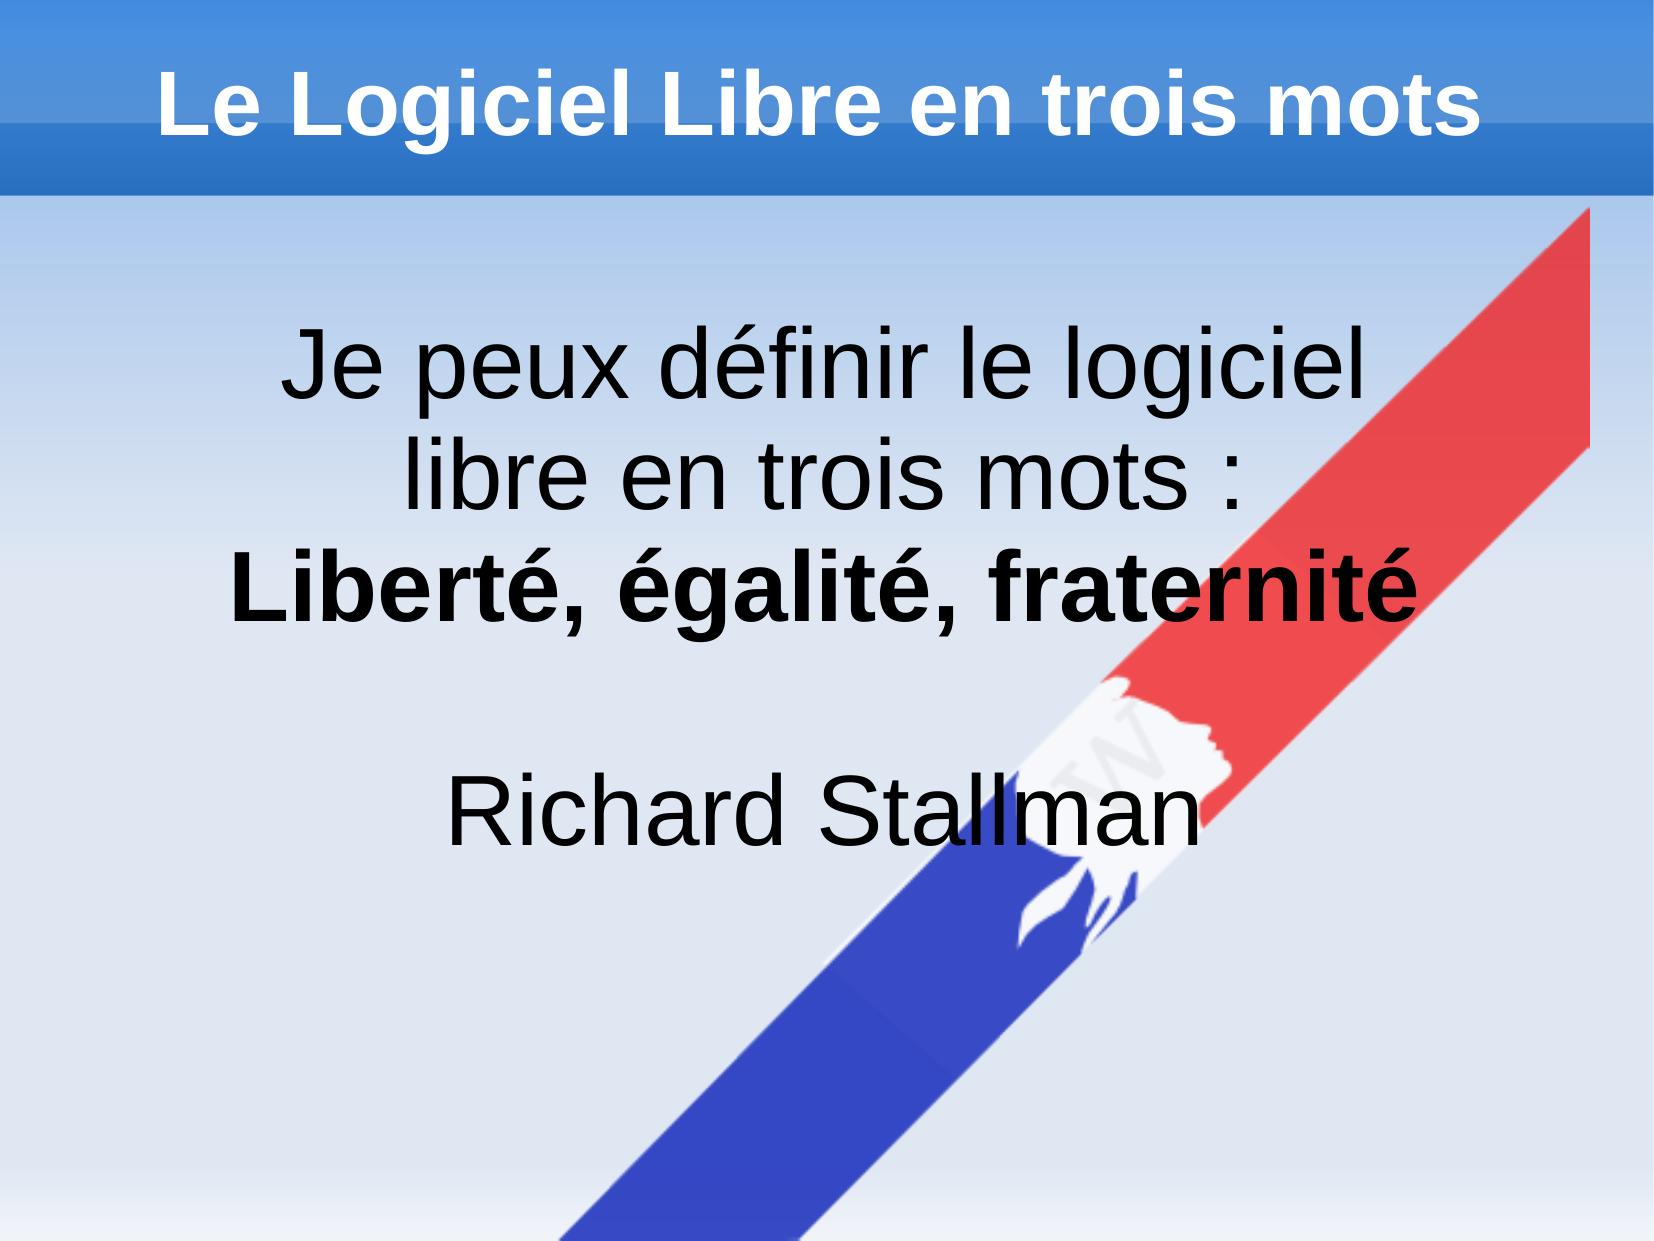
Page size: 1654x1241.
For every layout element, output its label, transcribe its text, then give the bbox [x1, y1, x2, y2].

title Le Logiciel Libre en trois mots [76, 0, 1565, 208]
picture [0, 0, 1654, 1241]
text_box Je peux définir le logiciel libre en trois mots : Liberté, égalité, fraternité Richard Stallman [198, 300, 1451, 940]
